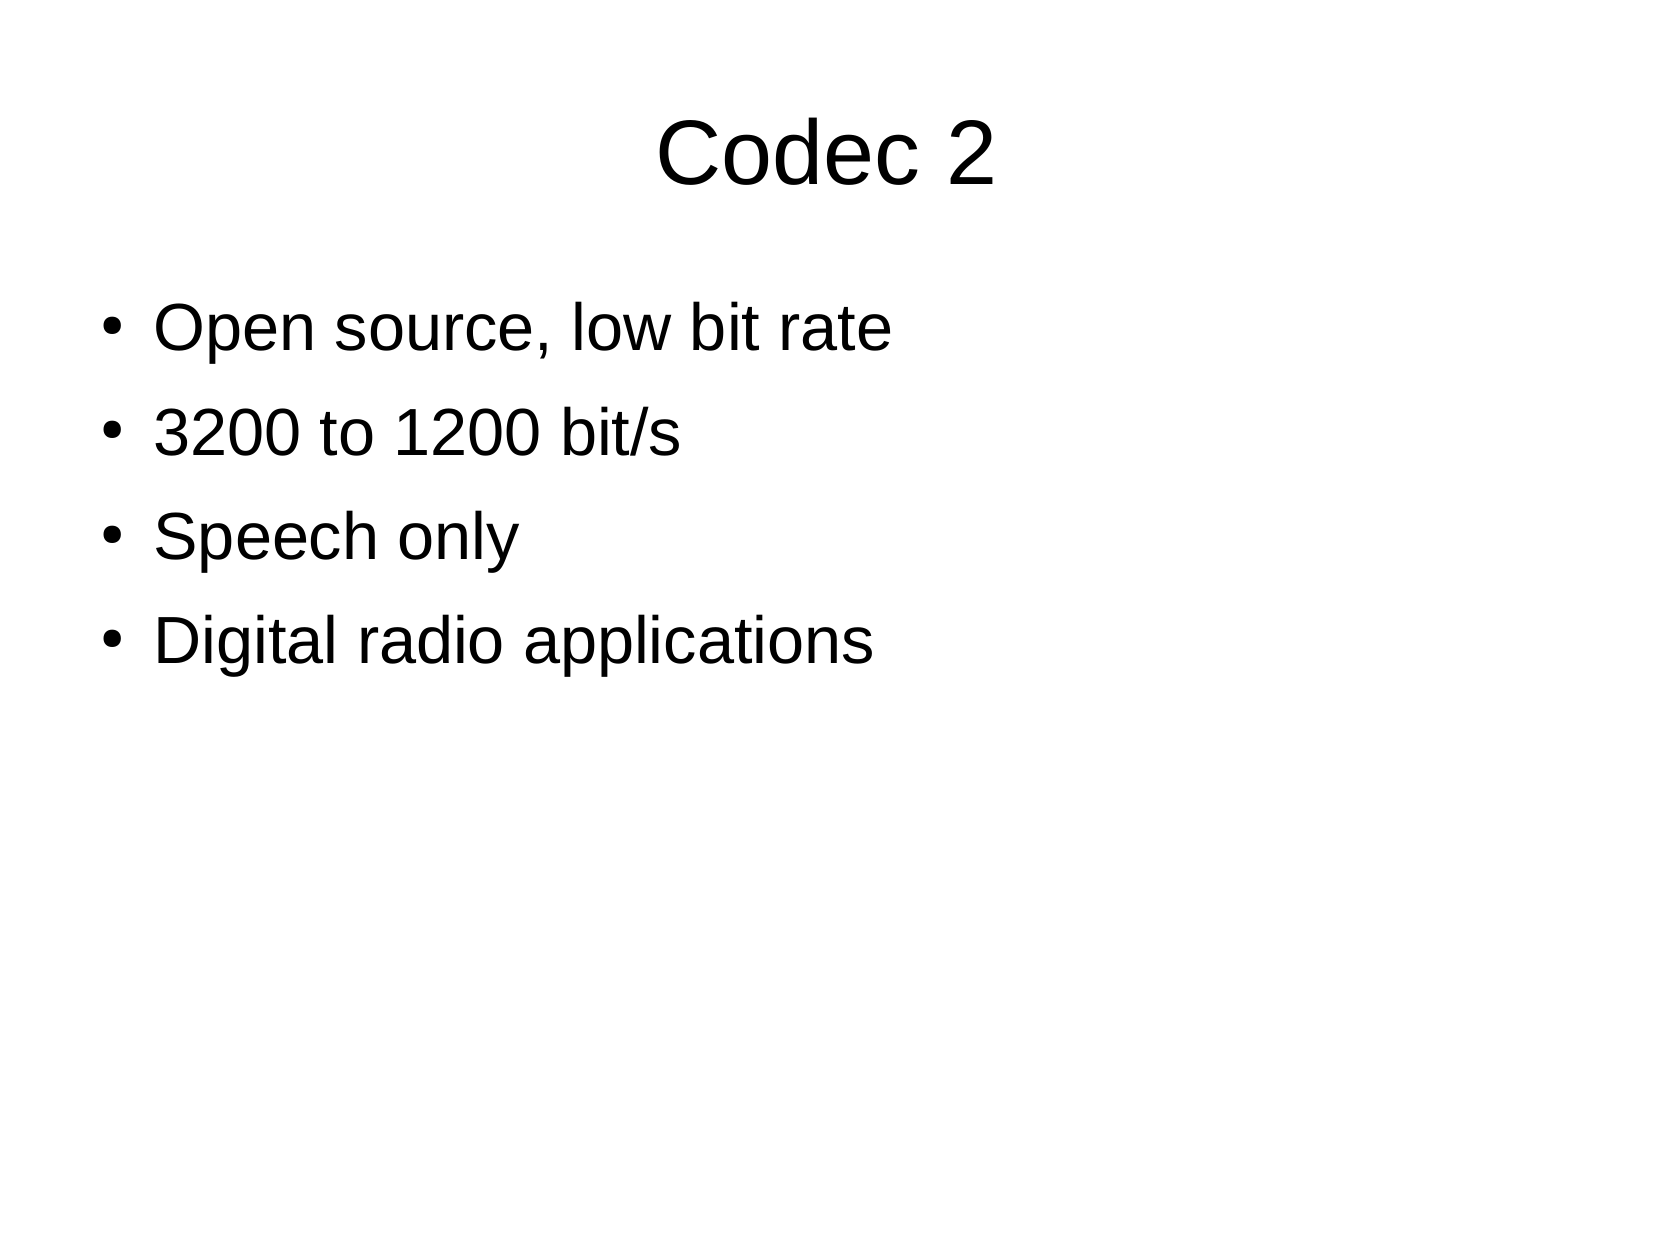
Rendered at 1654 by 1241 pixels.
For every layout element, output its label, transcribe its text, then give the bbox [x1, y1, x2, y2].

title Codec 2 [82, 49, 1571, 257]
list Open source, low bit rate 3200 to 1200 bit/s Speech only Digital radio applications [82, 290, 1571, 1010]
